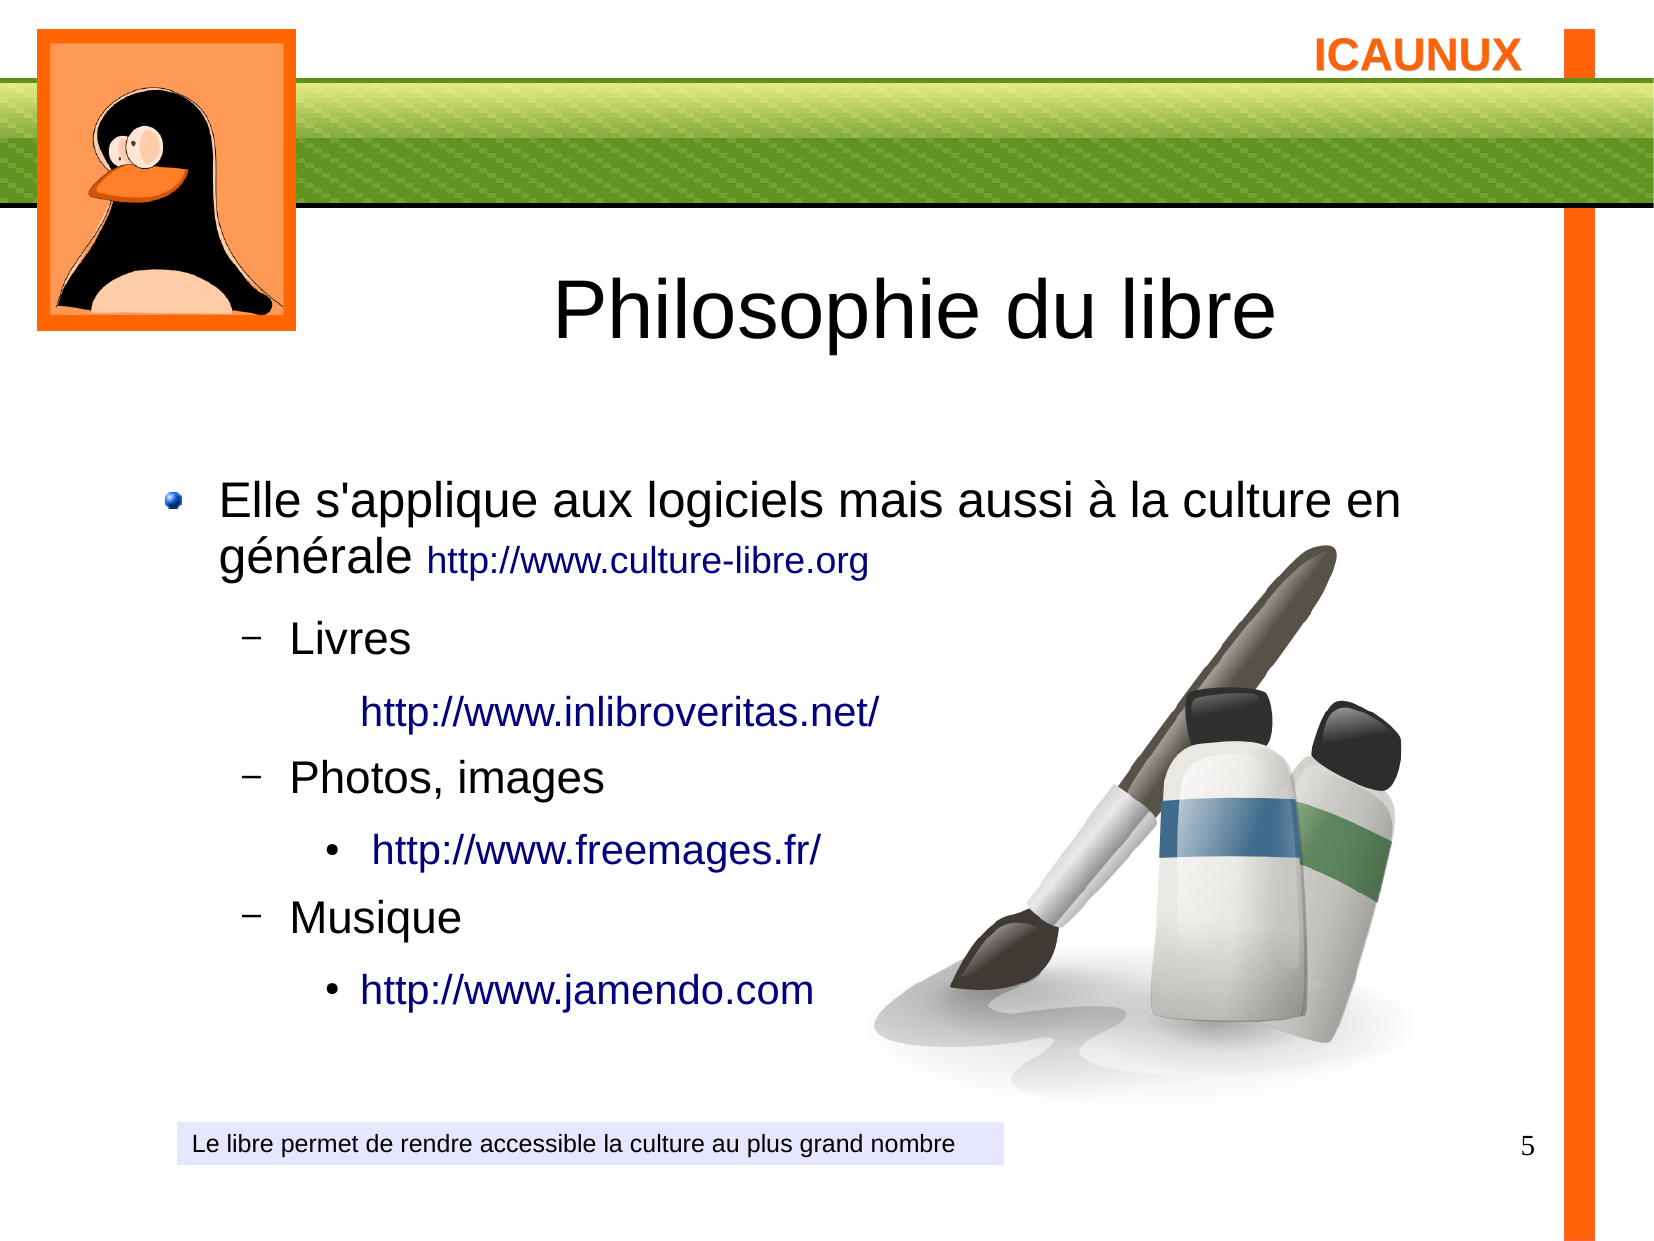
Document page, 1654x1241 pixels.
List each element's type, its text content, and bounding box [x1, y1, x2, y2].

list Elle s'applique aux logiciels mais aussi à la culture en générale http://www.culture-libre.org Livres http://www.inlibroveritas.net/ Photos, images http://www.freemages.fr/ Musique http://www.jamendo.com [147, 472, 1571, 1094]
picture [0, 29, 1654, 331]
picture [860, 531, 1447, 1118]
title Philosophie du libre [324, 235, 1506, 384]
text_box Le libre permet de rendre accessible la culture au plus grand nombre [177, 1122, 1004, 1165]
